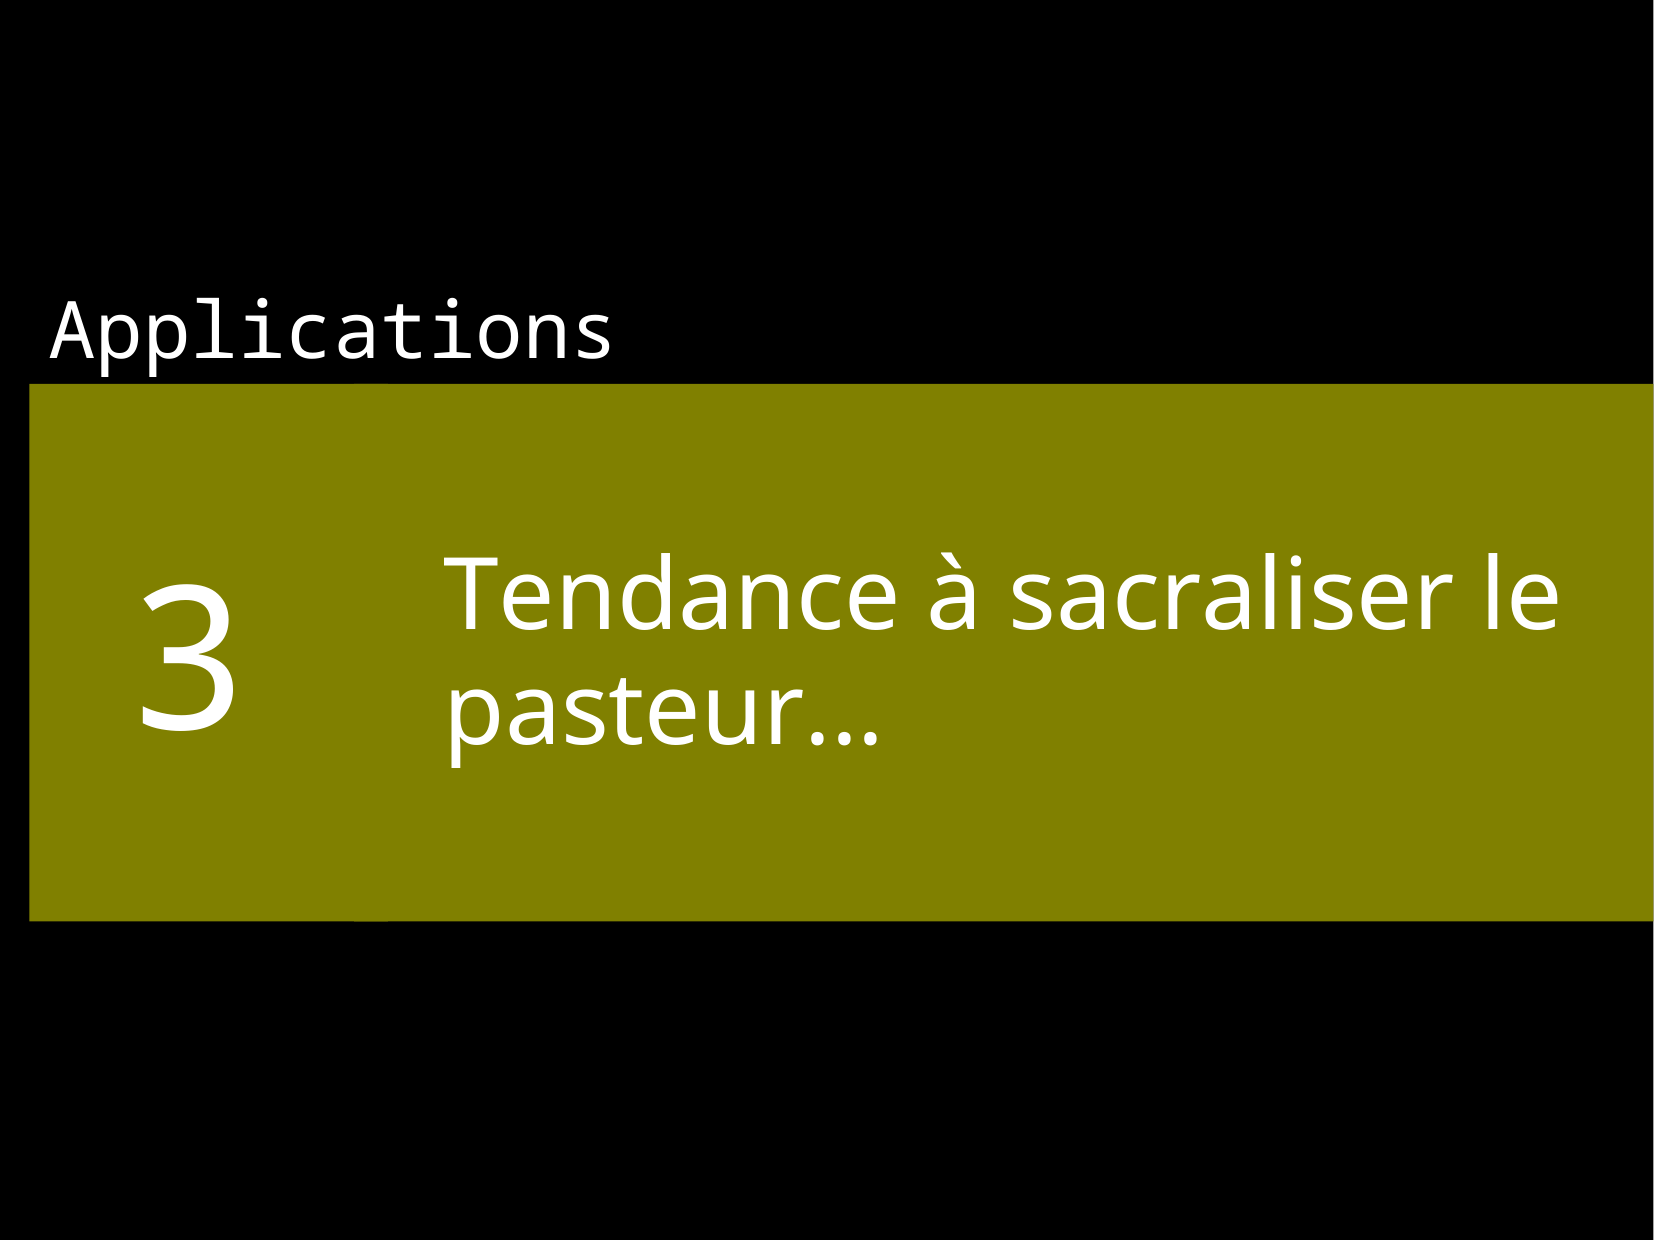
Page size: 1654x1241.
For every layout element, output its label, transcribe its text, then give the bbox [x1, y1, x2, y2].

text_box Applications [33, 265, 1377, 390]
text_box 3 [114, 507, 254, 796]
text_box Tendance à sacraliser le pasteur... [354, 383, 1654, 922]
text_box [29, 383, 354, 922]
